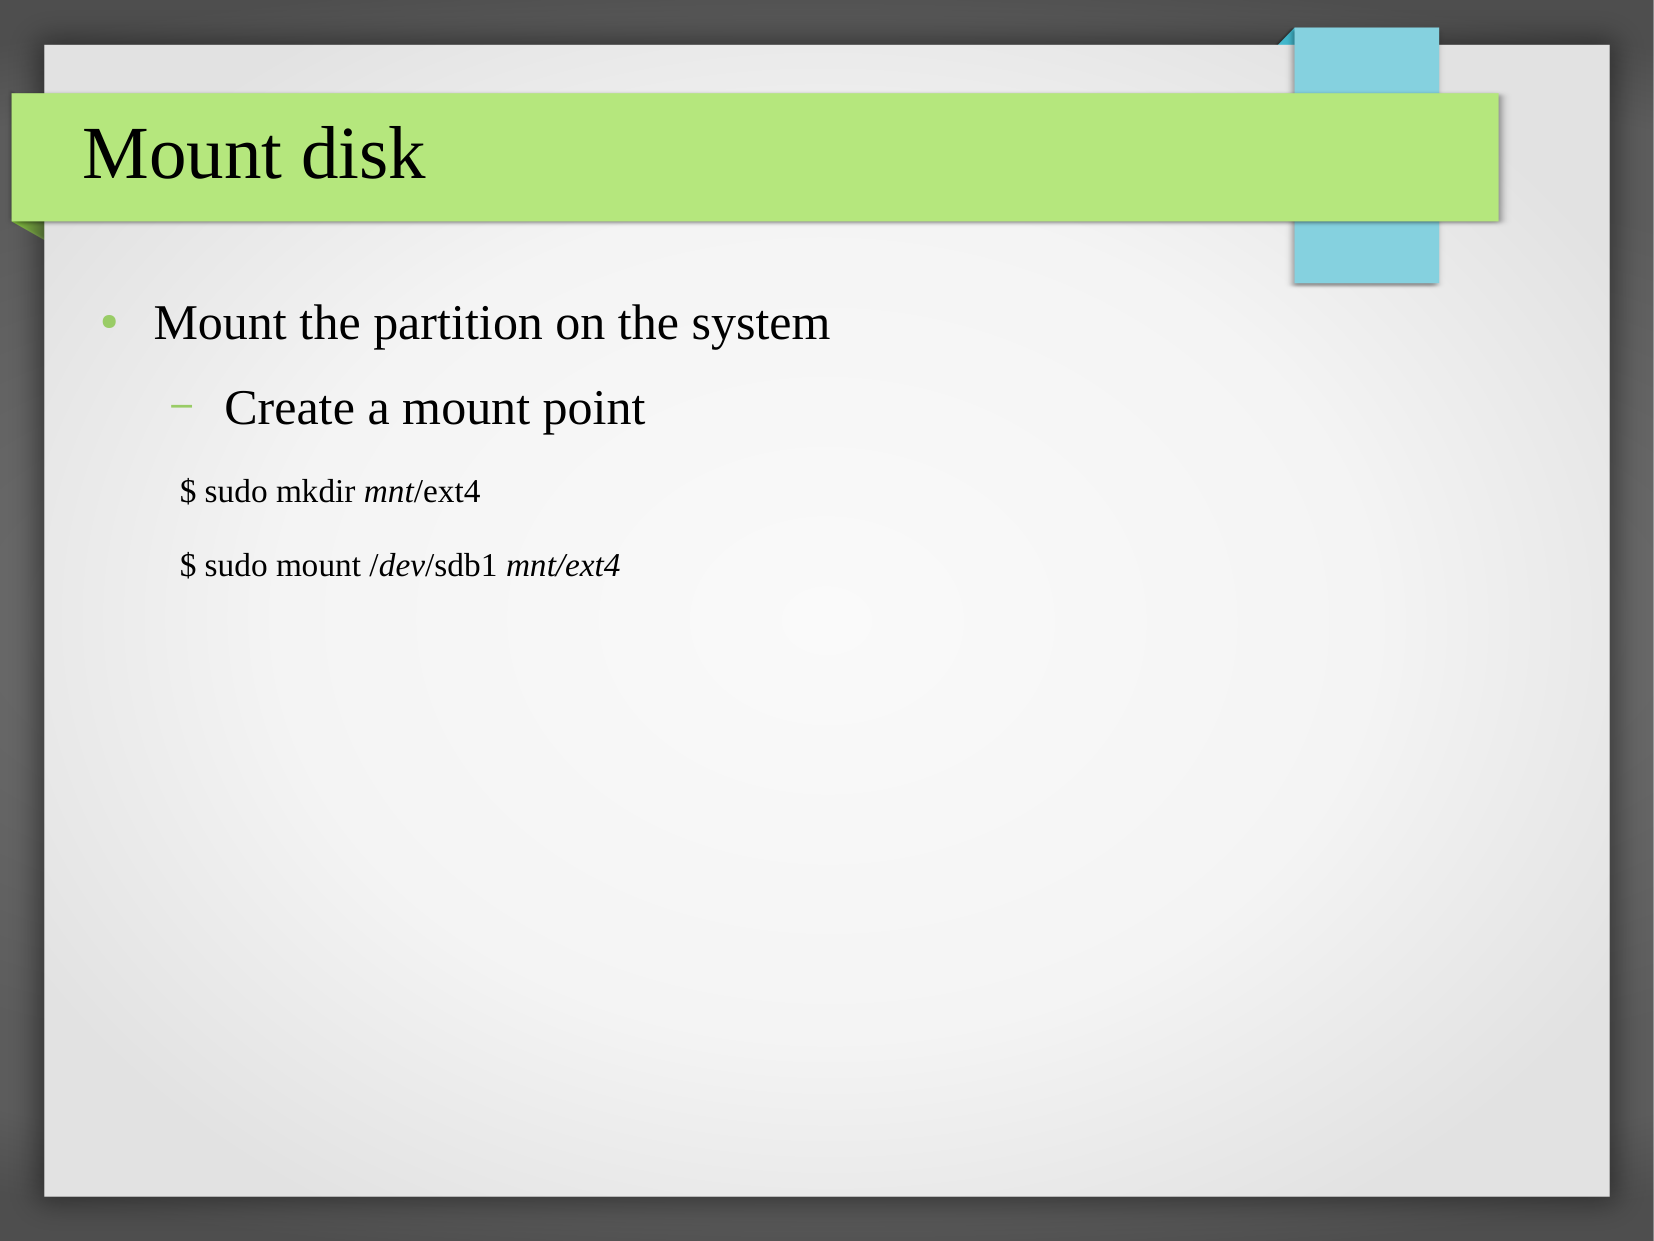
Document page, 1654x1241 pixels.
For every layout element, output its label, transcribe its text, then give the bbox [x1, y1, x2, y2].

title Mount disk [82, 94, 1264, 213]
list Mount the partition on the system Create a mount point [82, 295, 1571, 1015]
picture [0, 0, 1654, 1241]
text_box $ sudo mkdir mnt/ext4 $ sudo mount /dev/sdb1 mnt/ext4 [165, 465, 781, 648]
